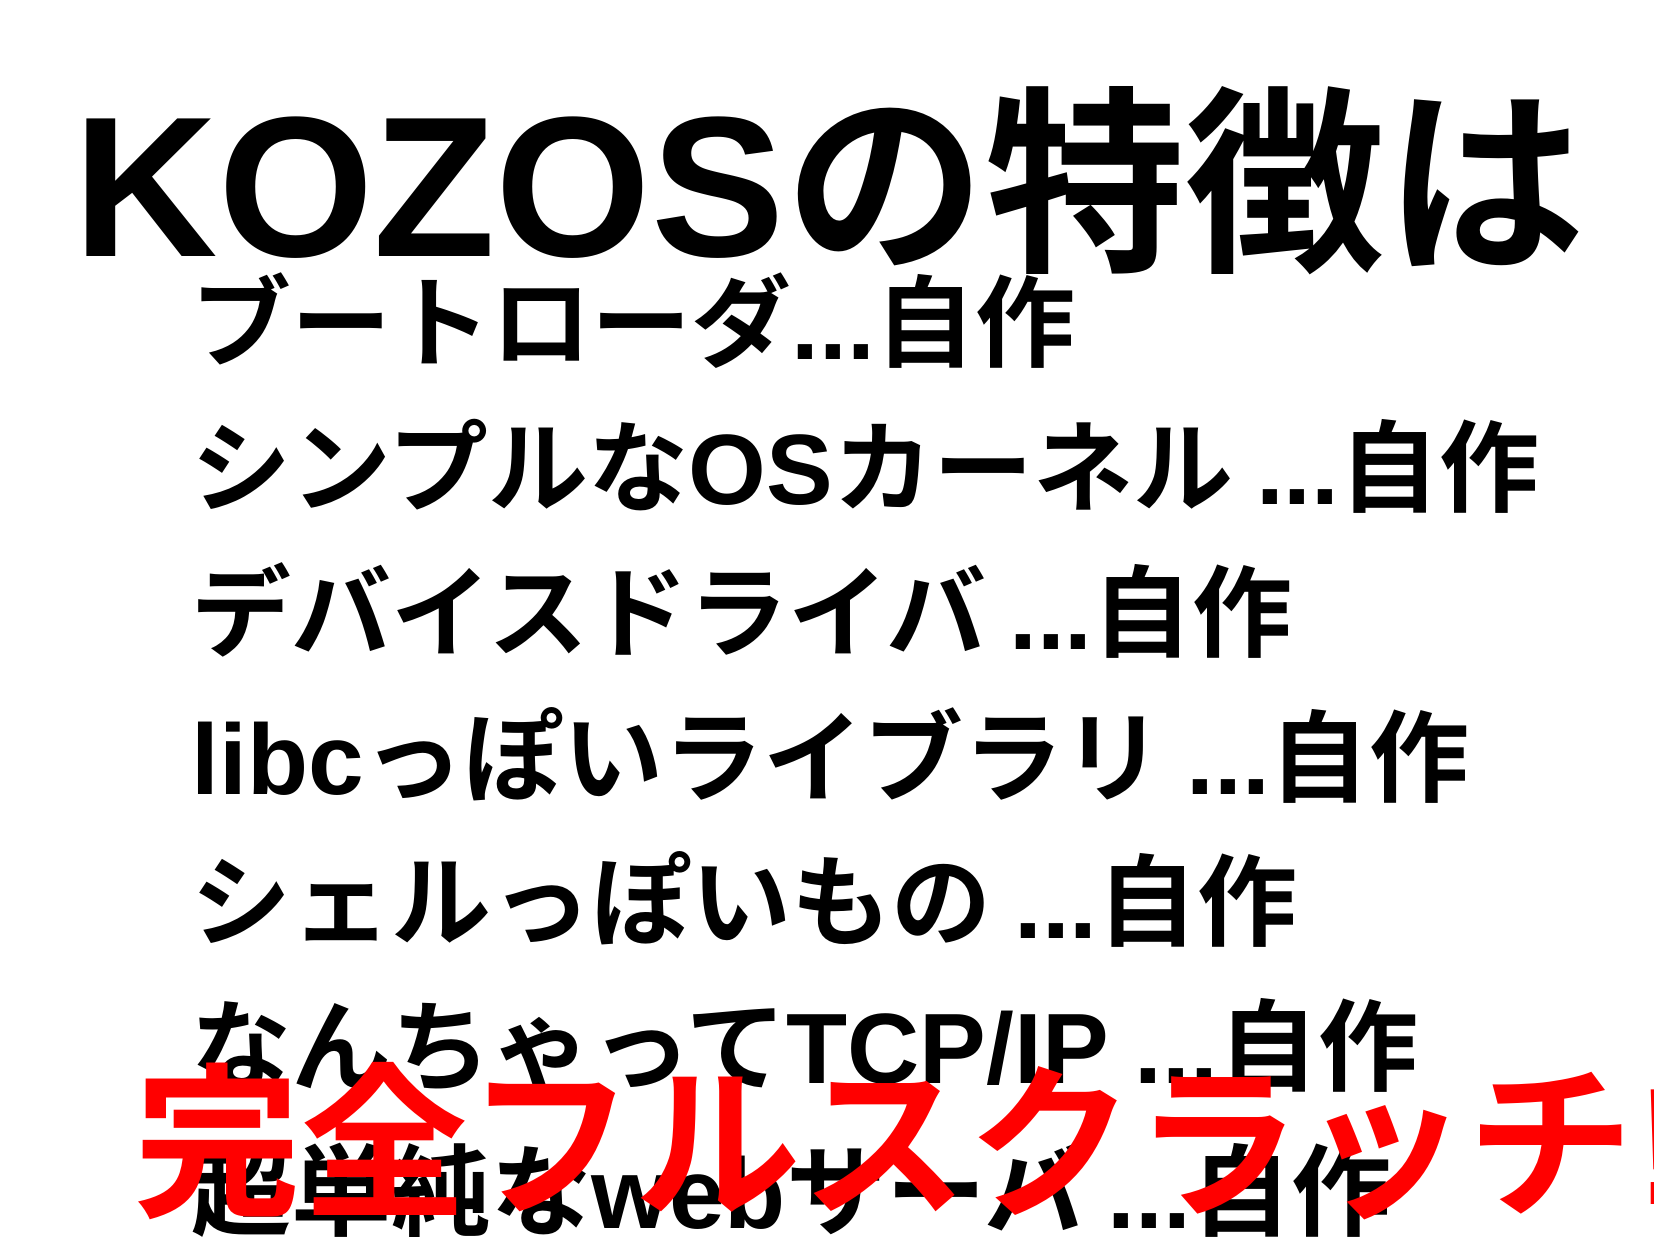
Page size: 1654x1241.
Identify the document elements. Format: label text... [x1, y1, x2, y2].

text_box ブートローダ...自作 シンプルなOSカーネル ...自作 デバイスドライバ ...自作 libcっぽいライブラリ ...自作 シェルっぽいもの ...自作 なんちゃってTCP/IP ...自作 超単純なwebサーバ ...自作 [177, 236, 1495, 1003]
text_box KOZOSの特徴は [59, 17, 1601, 256]
text_box 完全フルスクラッチ! [119, 1003, 1536, 1206]
